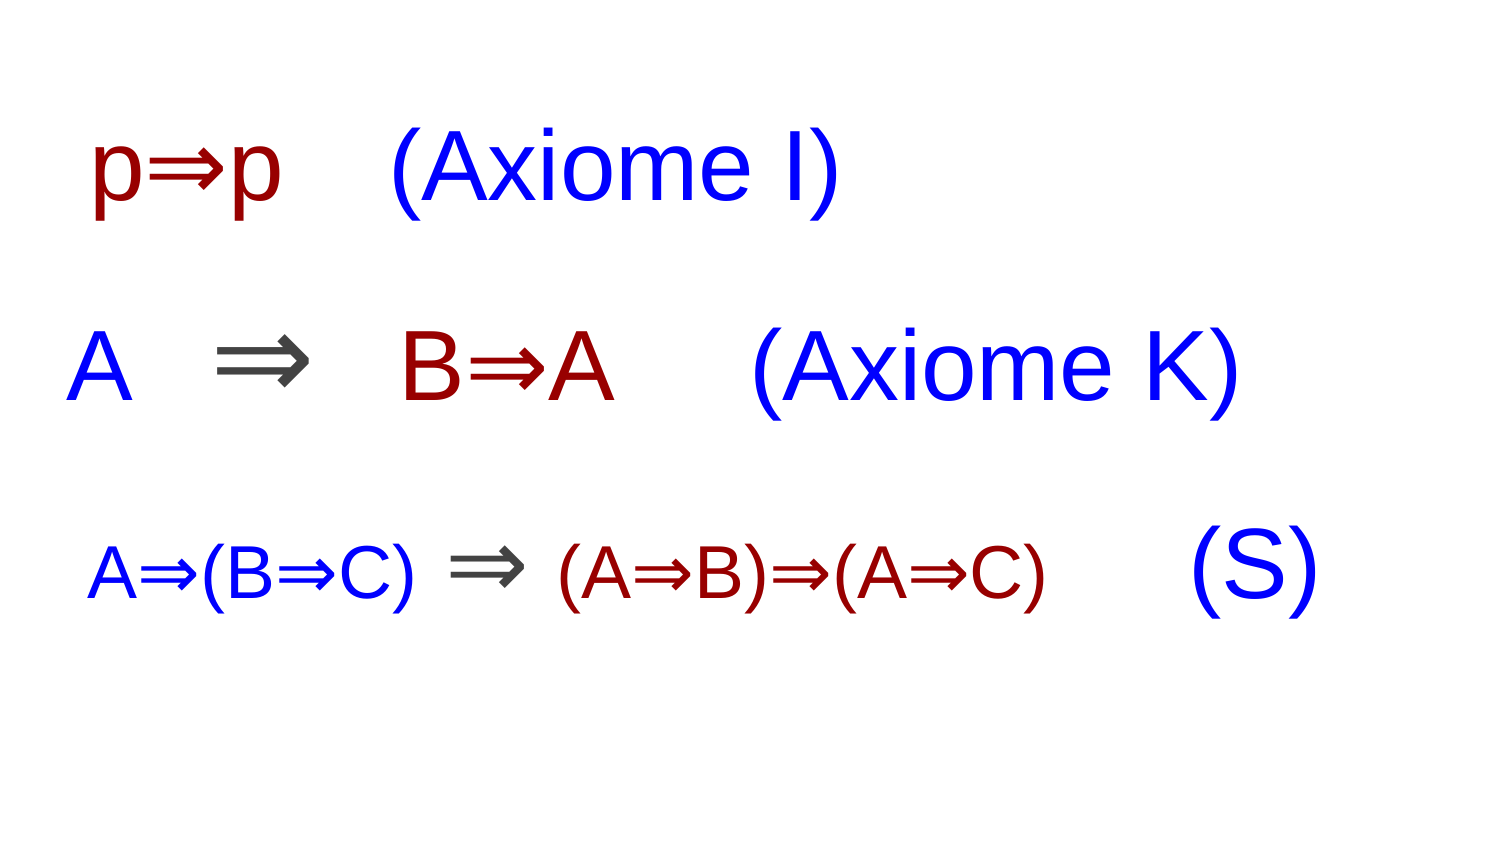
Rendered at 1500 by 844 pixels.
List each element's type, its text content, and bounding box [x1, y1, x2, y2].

title A ⇒ B⇒A (Axiome K) [51, 260, 1449, 453]
text_box A⇒(B⇒C) ⇒ (A⇒B)⇒(A⇒C) (S) [72, 483, 1400, 695]
text_box p⇒p (Axiome I) [74, 85, 925, 236]
